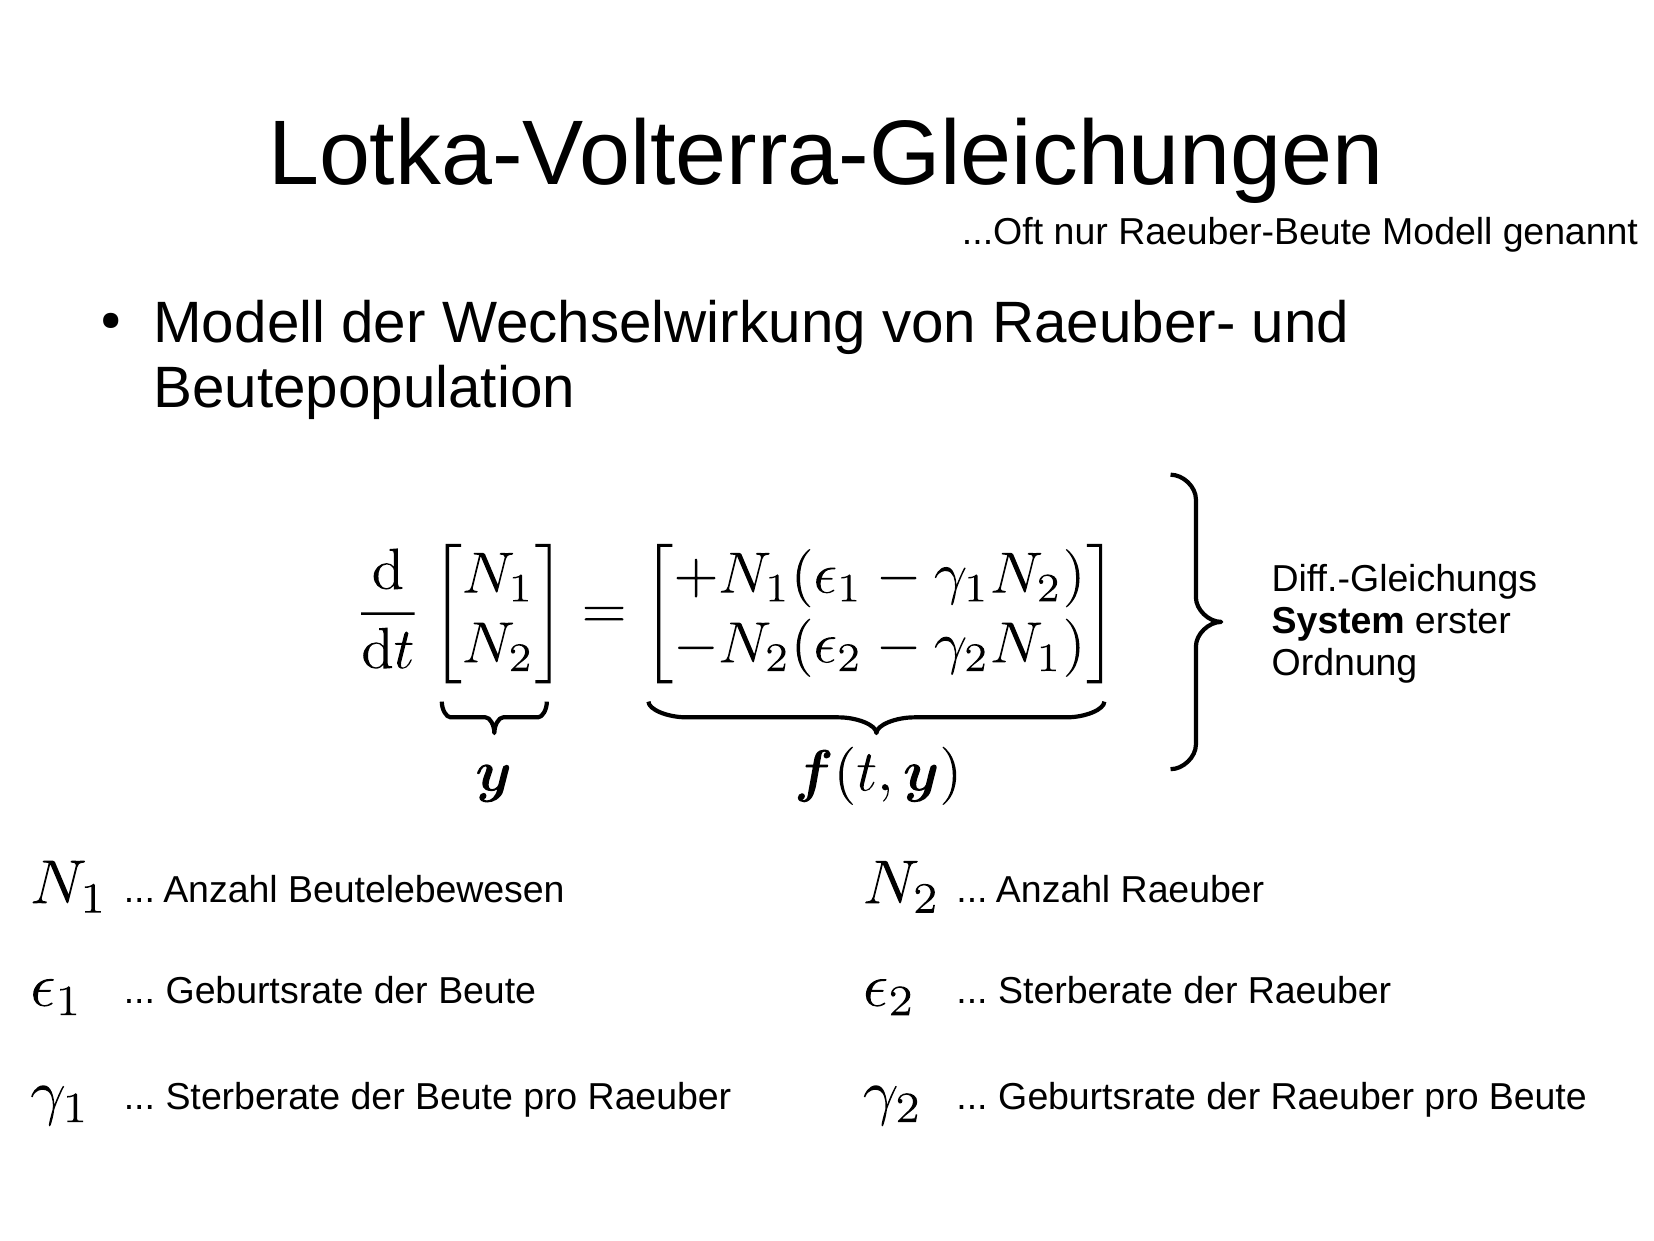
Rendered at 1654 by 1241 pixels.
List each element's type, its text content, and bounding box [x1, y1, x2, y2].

title Lotka-Volterra-Gleichungen [82, 49, 1571, 257]
text_box ... Anzahl Beutelebewesen [109, 861, 581, 919]
text_box [30, 978, 81, 1016]
text_box [794, 746, 963, 805]
text_box [361, 543, 1117, 684]
text_box ... Sterberate der Raeuber [941, 962, 1407, 1019]
text_box ...Oft nur Raeuber-Beute Modell genannt [947, 202, 1654, 260]
text_box [862, 860, 938, 913]
text_box [862, 979, 914, 1016]
text_box Diff.-Gleichungs System erster Ordnung [1256, 550, 1588, 692]
text_box ... Geburtsrate der Raeuber pro Beute [941, 1068, 1603, 1126]
text_box ... Geburtsrate der Beute [109, 962, 552, 1019]
text_box ... Sterberate der Beute pro Raeuber [109, 1068, 748, 1126]
text_box [30, 860, 106, 913]
text_box [30, 1085, 88, 1127]
text_box ... Anzahl Raeuber [941, 861, 1280, 919]
text_box [862, 1085, 921, 1127]
list Modell der Wechselwirkung von Raeuber- und Beutepopulation [82, 290, 1571, 1010]
text_box [475, 764, 512, 803]
